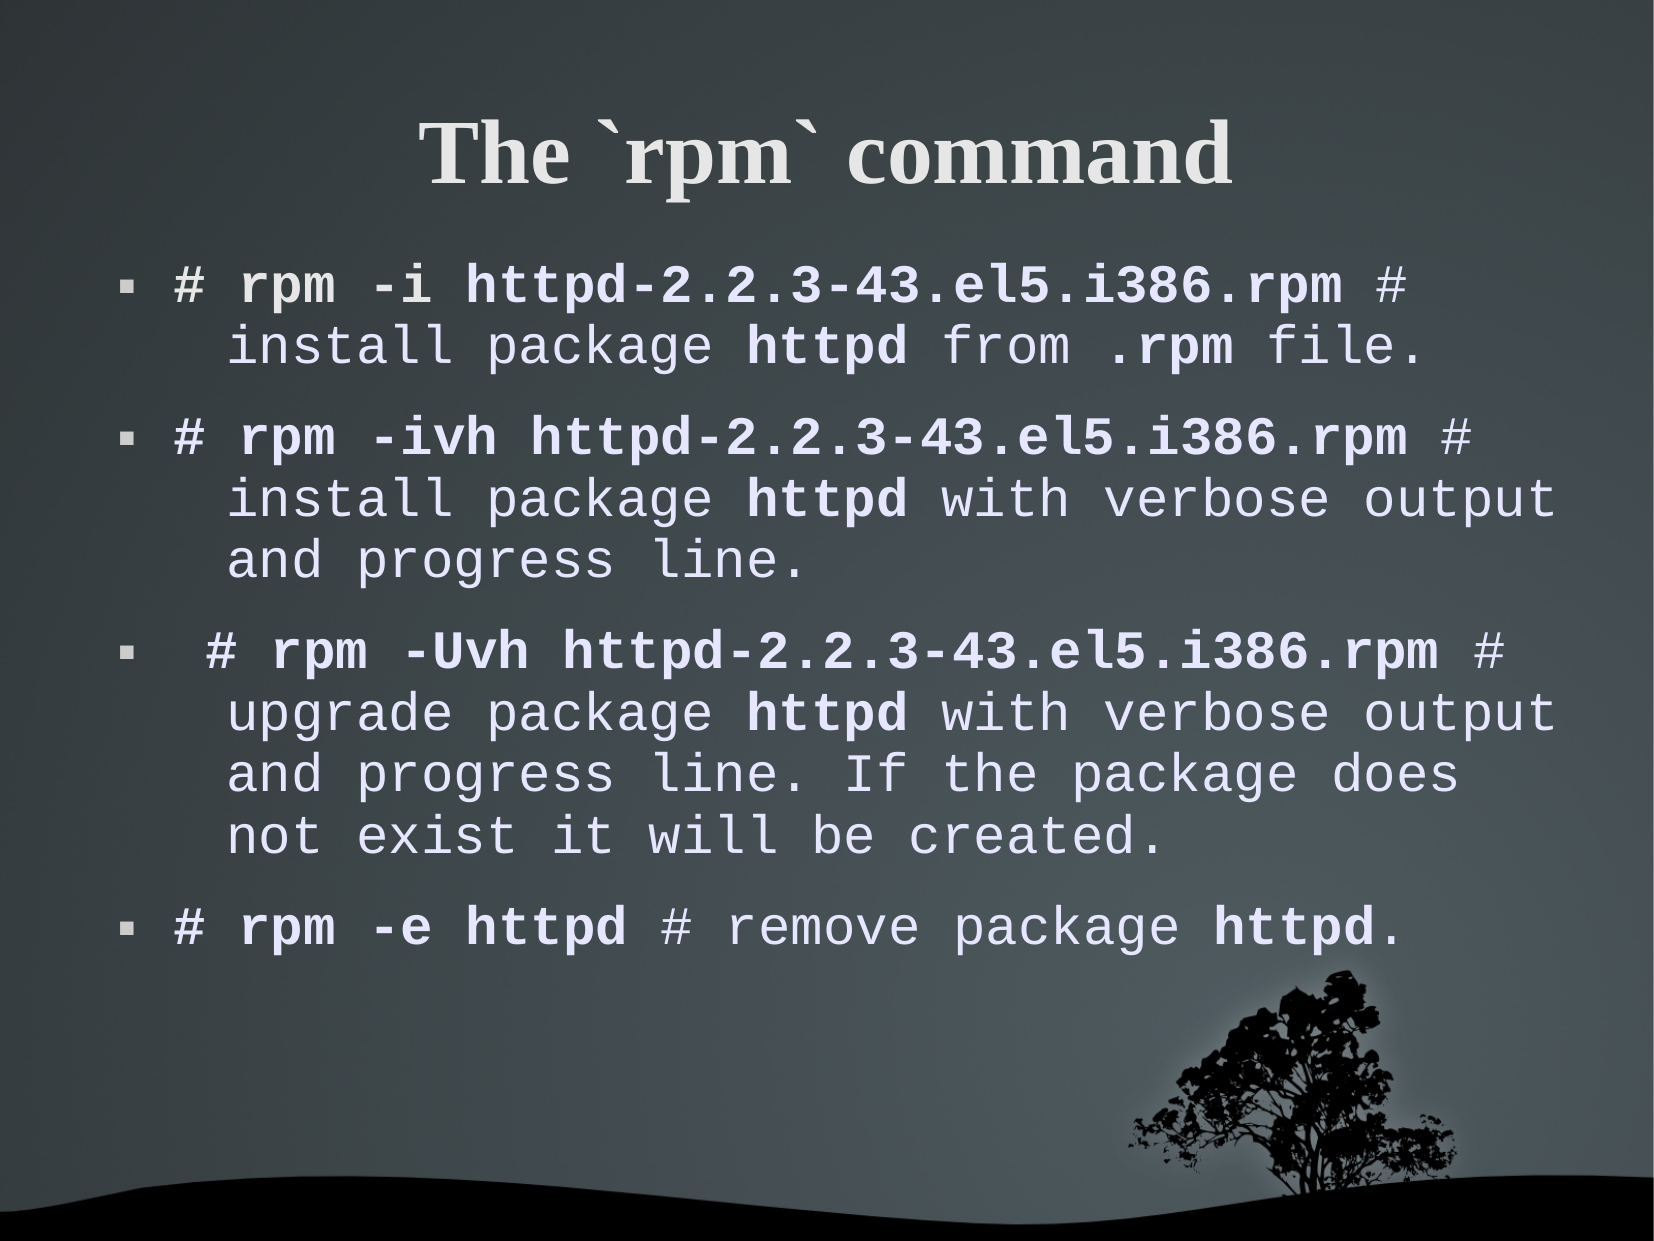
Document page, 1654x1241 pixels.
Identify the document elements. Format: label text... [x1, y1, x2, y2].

picture [0, 0, 1654, 1241]
list # rpm -i httpd-2.2.3-43.el5.i386.rpm # install package httpd from .rpm file. # rpm -ivh httpd-2.2.3-43.el5.i386.rpm # install package httpd with verbose output and progress line. # rpm -Uvh httpd-2.2.3-43.el5.i386.rpm # upgrade package httpd with verbose output and progress line. If the package does not exist it will be created. # rpm -e httpd # remove package httpd. [84, 257, 1573, 1199]
title The `rpm` command [82, 49, 1571, 257]
